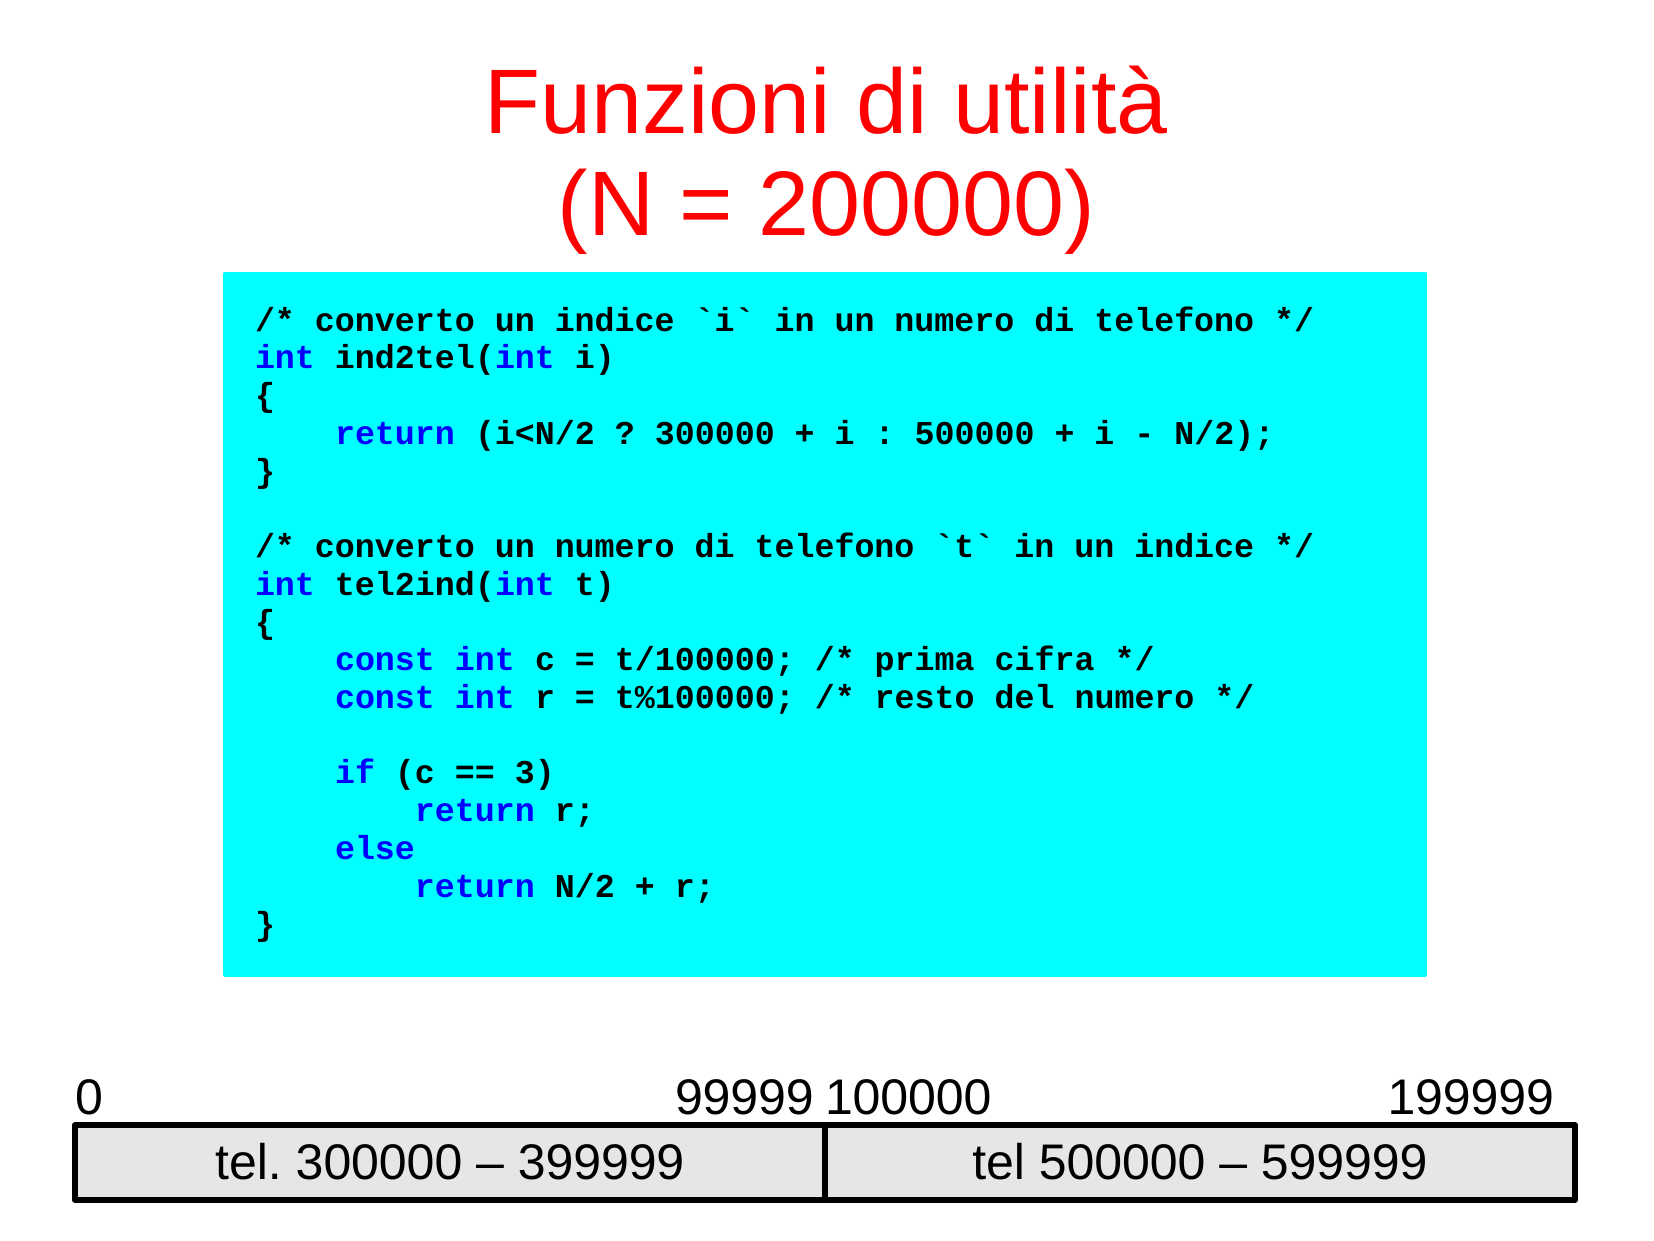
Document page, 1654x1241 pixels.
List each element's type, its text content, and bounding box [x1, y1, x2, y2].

title Funzioni di utilità (N = 200000) [82, 49, 1571, 257]
text_box 99999 [675, 1069, 825, 1126]
text_box /* converto un indice `i` in un numero di telefono */ int ind2tel(int i) { return (i<N/2 ? 300000 + i : 500000 + i - N/2); } /* converto un numero di telefono `t` in un indice */ int tel2ind(int t) { const int c = t/100000; /* prima cifra */ const int r = t%100000; /* resto del numero */ if (c == 3) return r; else return N/2 + r; } [225, 273, 1426, 976]
text_box 199999 [1387, 1069, 1576, 1126]
text_box tel 500000 – 599999 [825, 1125, 1576, 1201]
text_box 0 [75, 1069, 113, 1126]
text_box 100000 [825, 1069, 1013, 1126]
text_box tel. 300000 – 399999 [75, 1125, 825, 1201]
